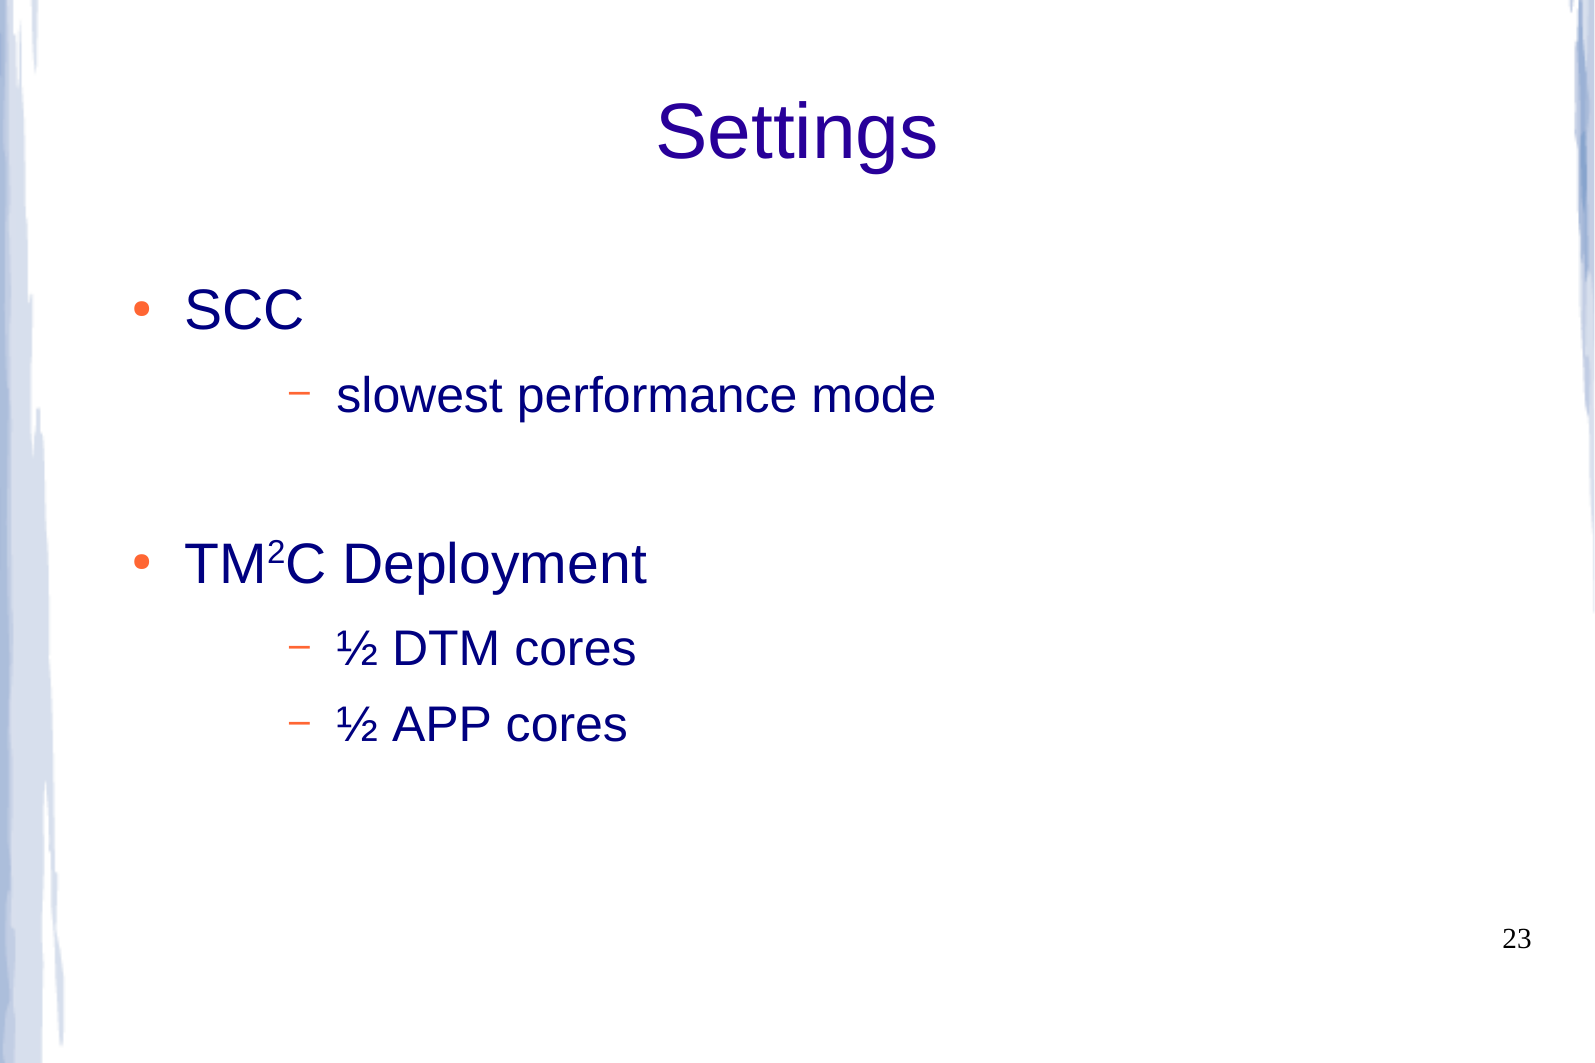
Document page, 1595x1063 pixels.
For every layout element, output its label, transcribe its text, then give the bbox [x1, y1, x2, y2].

list SCC slowest performance mode TM2C Deployment ½ DTM cores ½ APP cores [113, 278, 1515, 980]
title Settings [79, 42, 1515, 220]
picture [0, 0, 1595, 1063]
